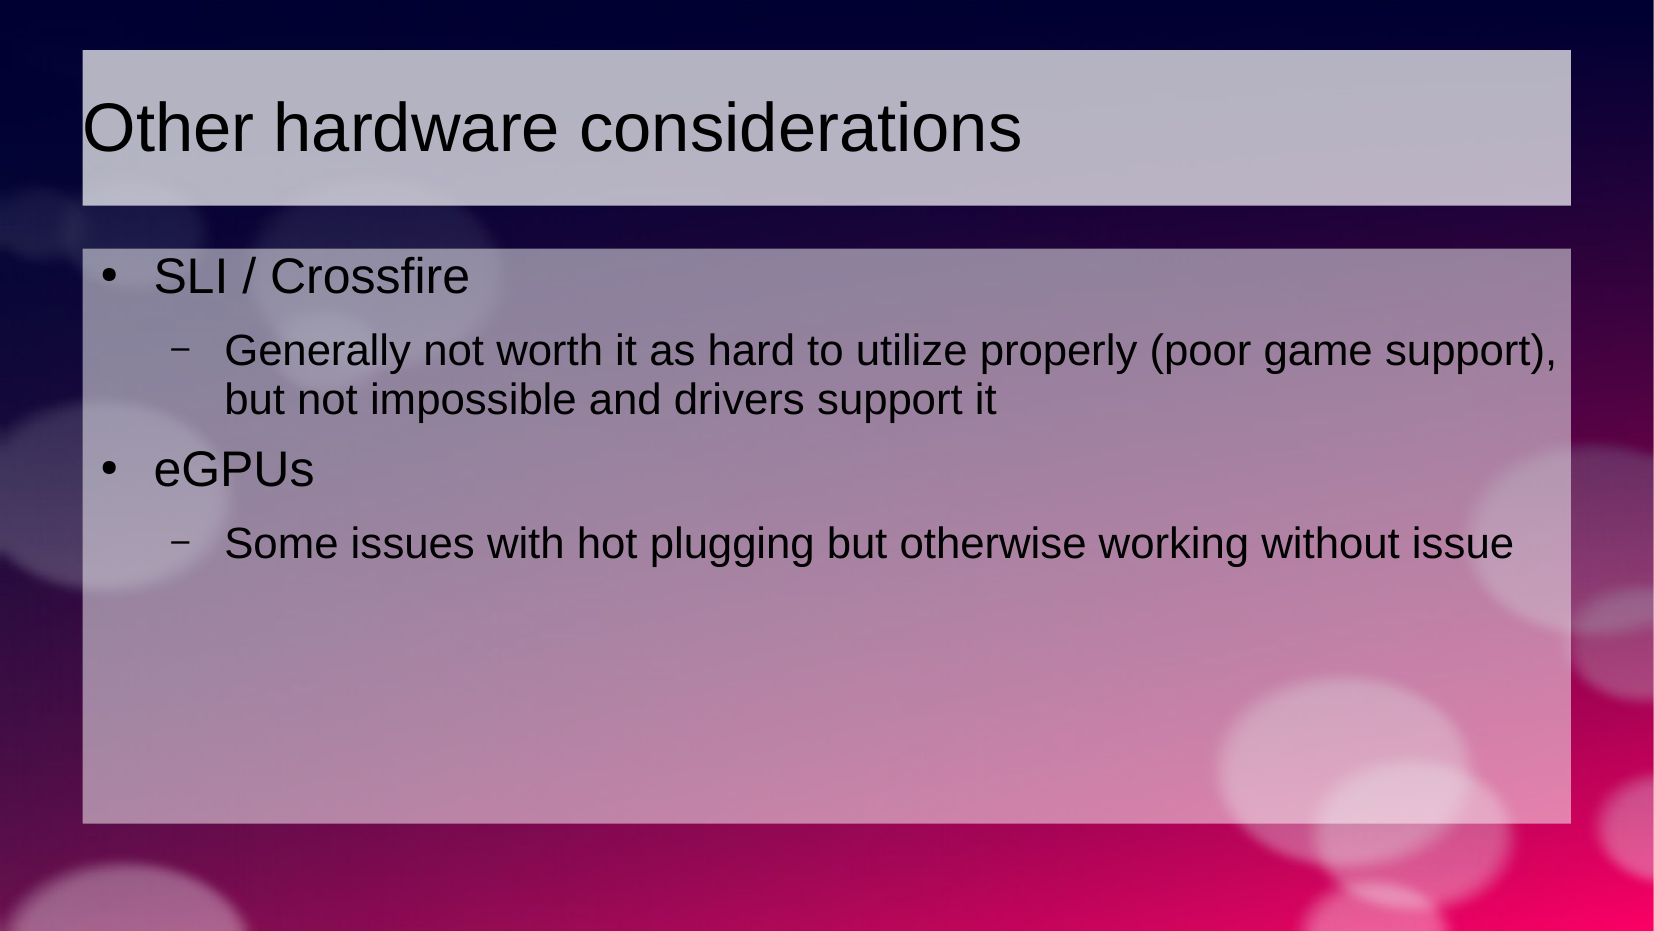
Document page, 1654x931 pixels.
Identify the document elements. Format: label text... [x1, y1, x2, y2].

title Other hardware considerations [82, 50, 1571, 206]
picture [0, 0, 1654, 931]
list SLI / Crossfire Generally not worth it as hard to utilize properly (poor game support), but not impossible and drivers support it eGPUs Some issues with hot plugging but otherwise working without issue [82, 248, 1571, 824]
